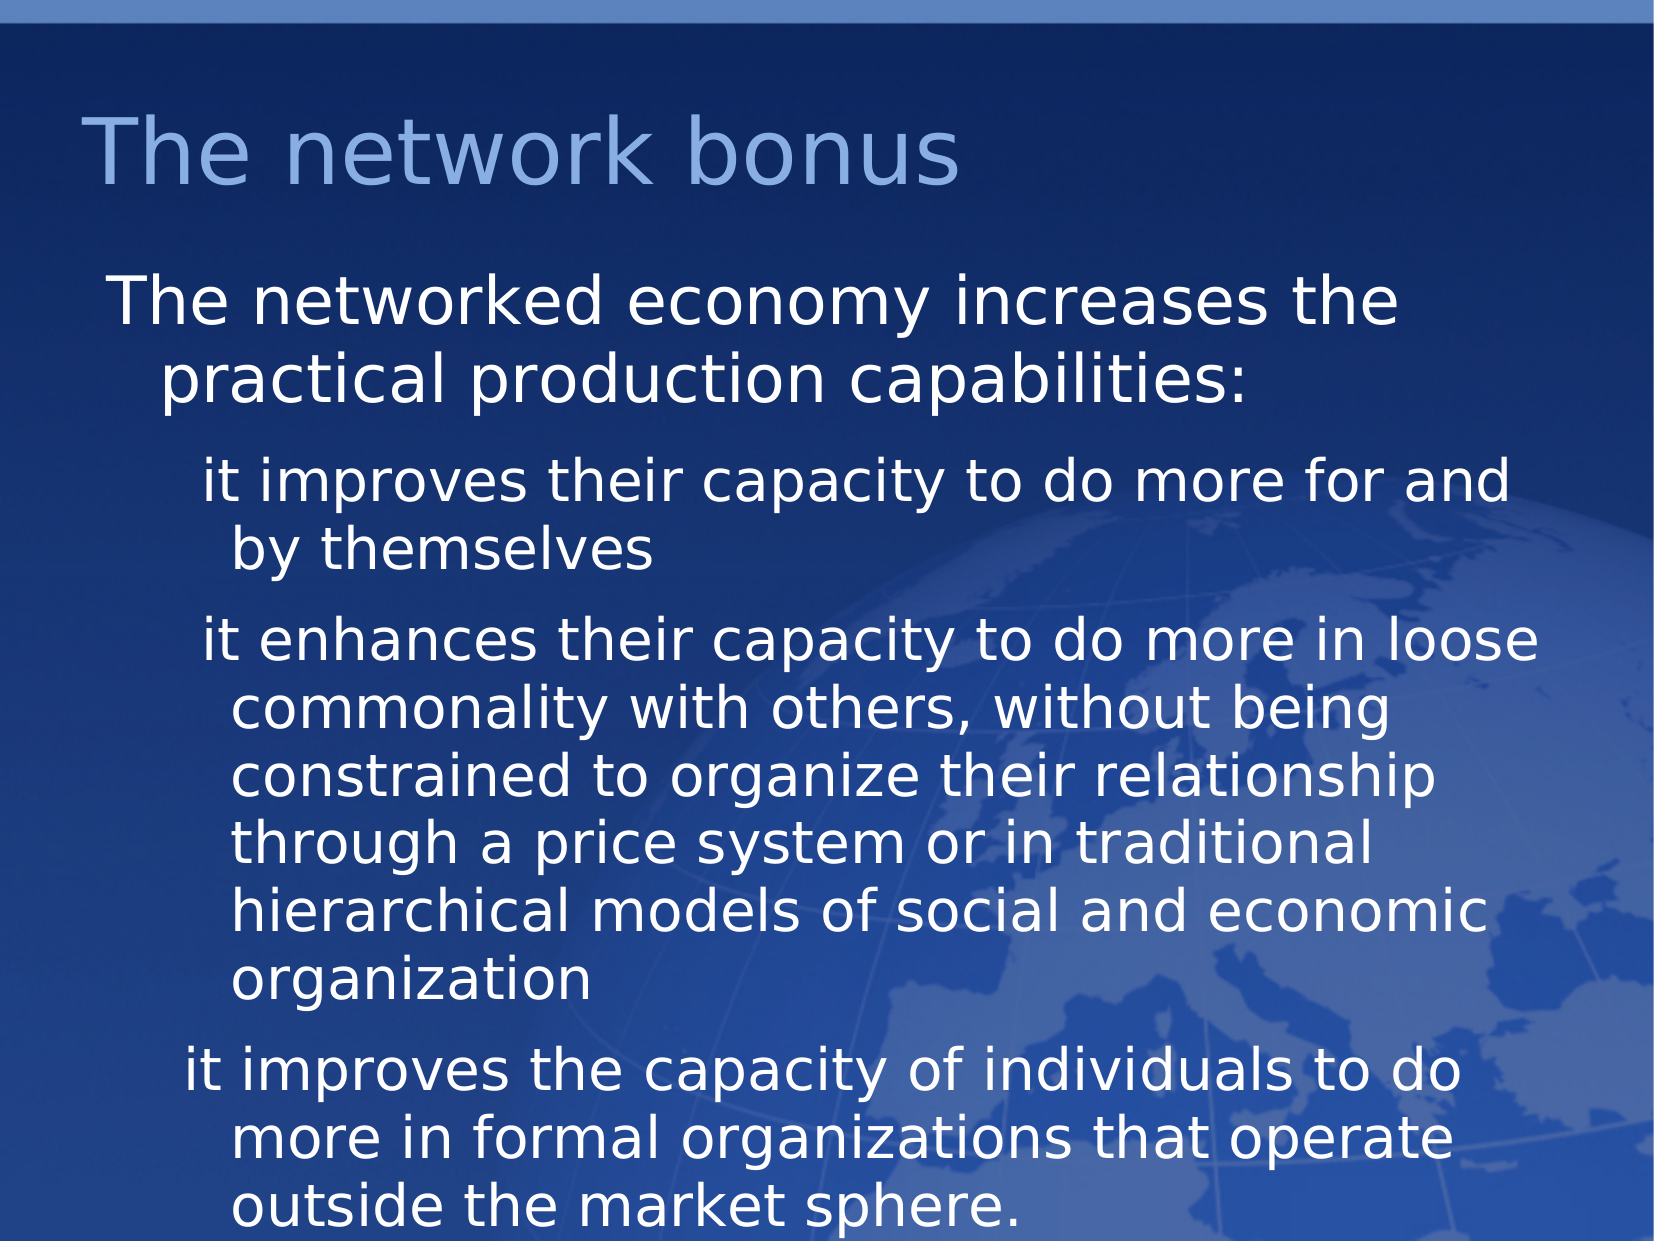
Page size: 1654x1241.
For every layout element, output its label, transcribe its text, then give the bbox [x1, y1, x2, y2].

picture [0, 0, 1654, 1241]
title The network bonus [82, 56, 1571, 250]
list The networked economy increases the practical production capabilities: it improves their capacity to do more for and by themselves it enhances their capacity to do more in loose commonality with others, without being constrained to organize their relationship through a price system or in traditional hierarchical models of social and economic organization it improves the capacity of individuals to do more in formal organizations that operate outside the market sphere. [88, 262, 1577, 1241]
